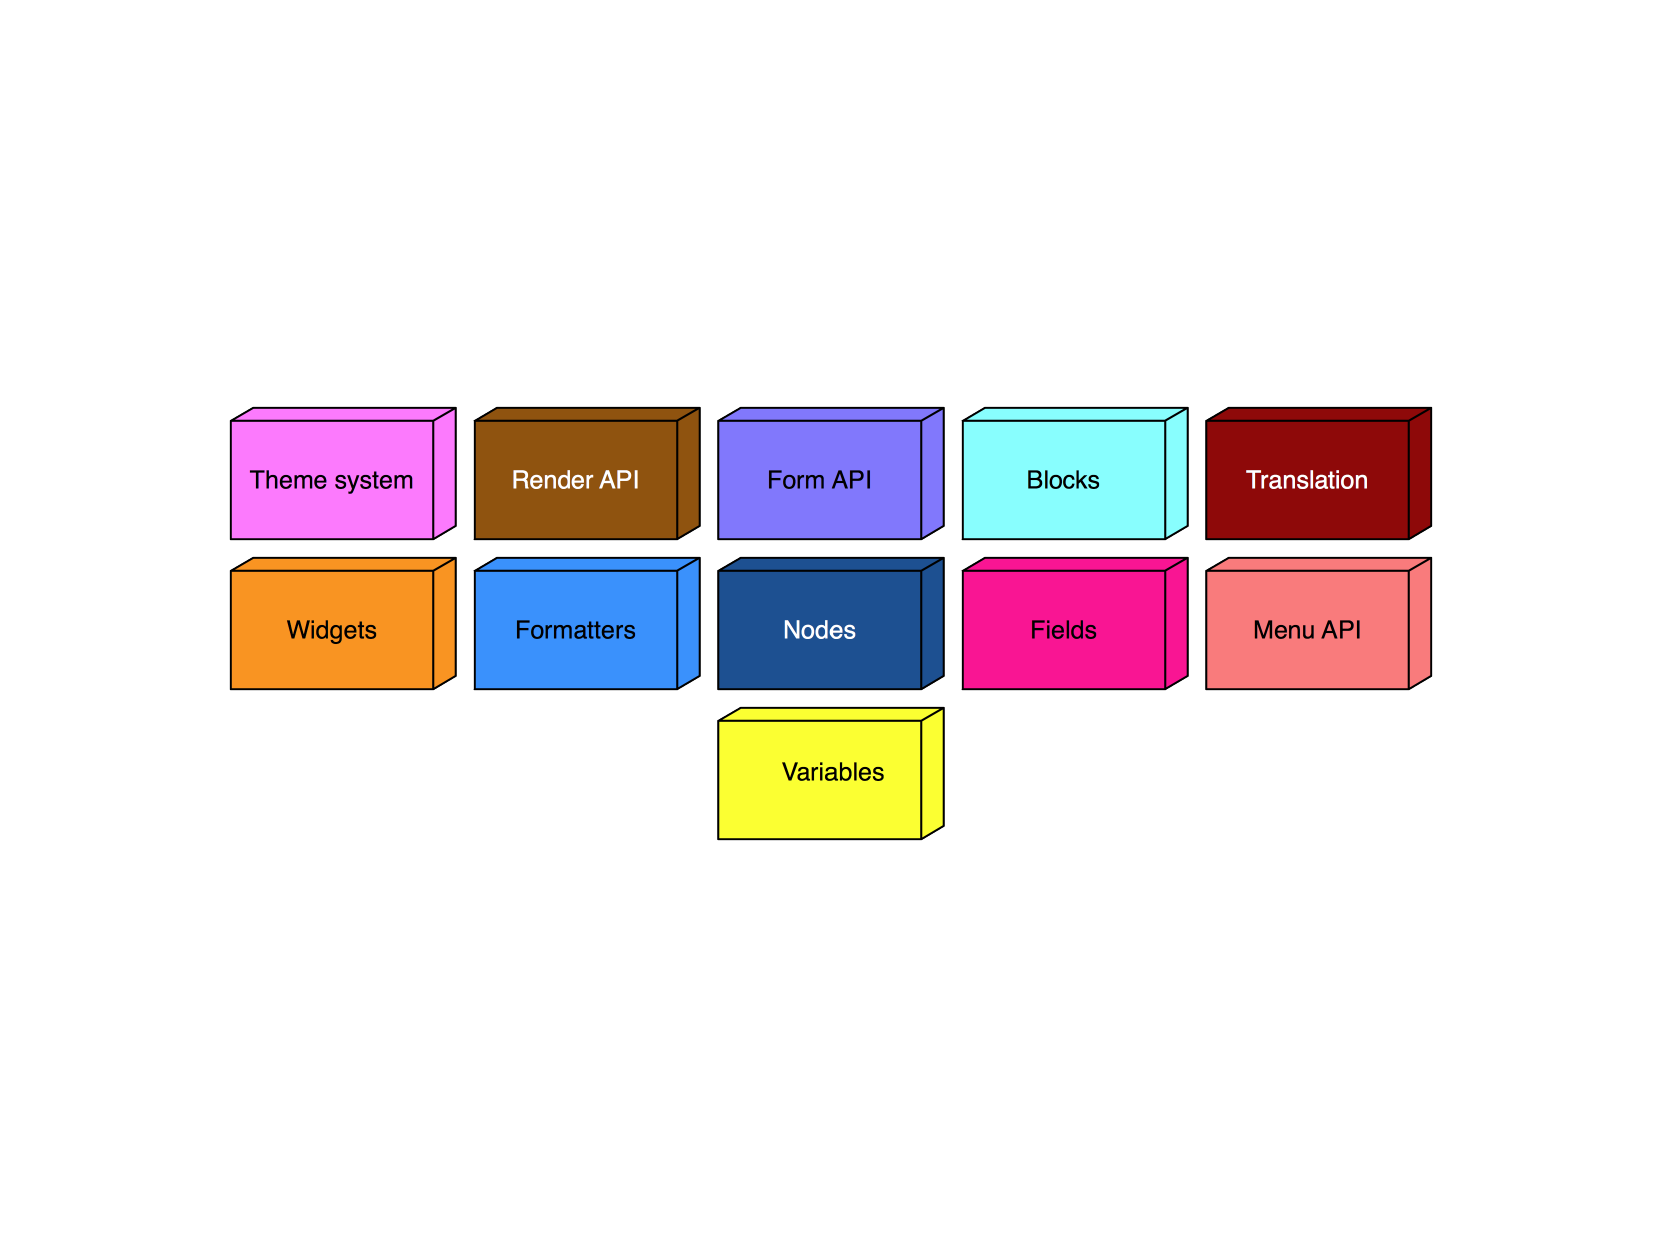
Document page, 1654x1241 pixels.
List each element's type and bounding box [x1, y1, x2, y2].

picture [226, 403, 1435, 843]
